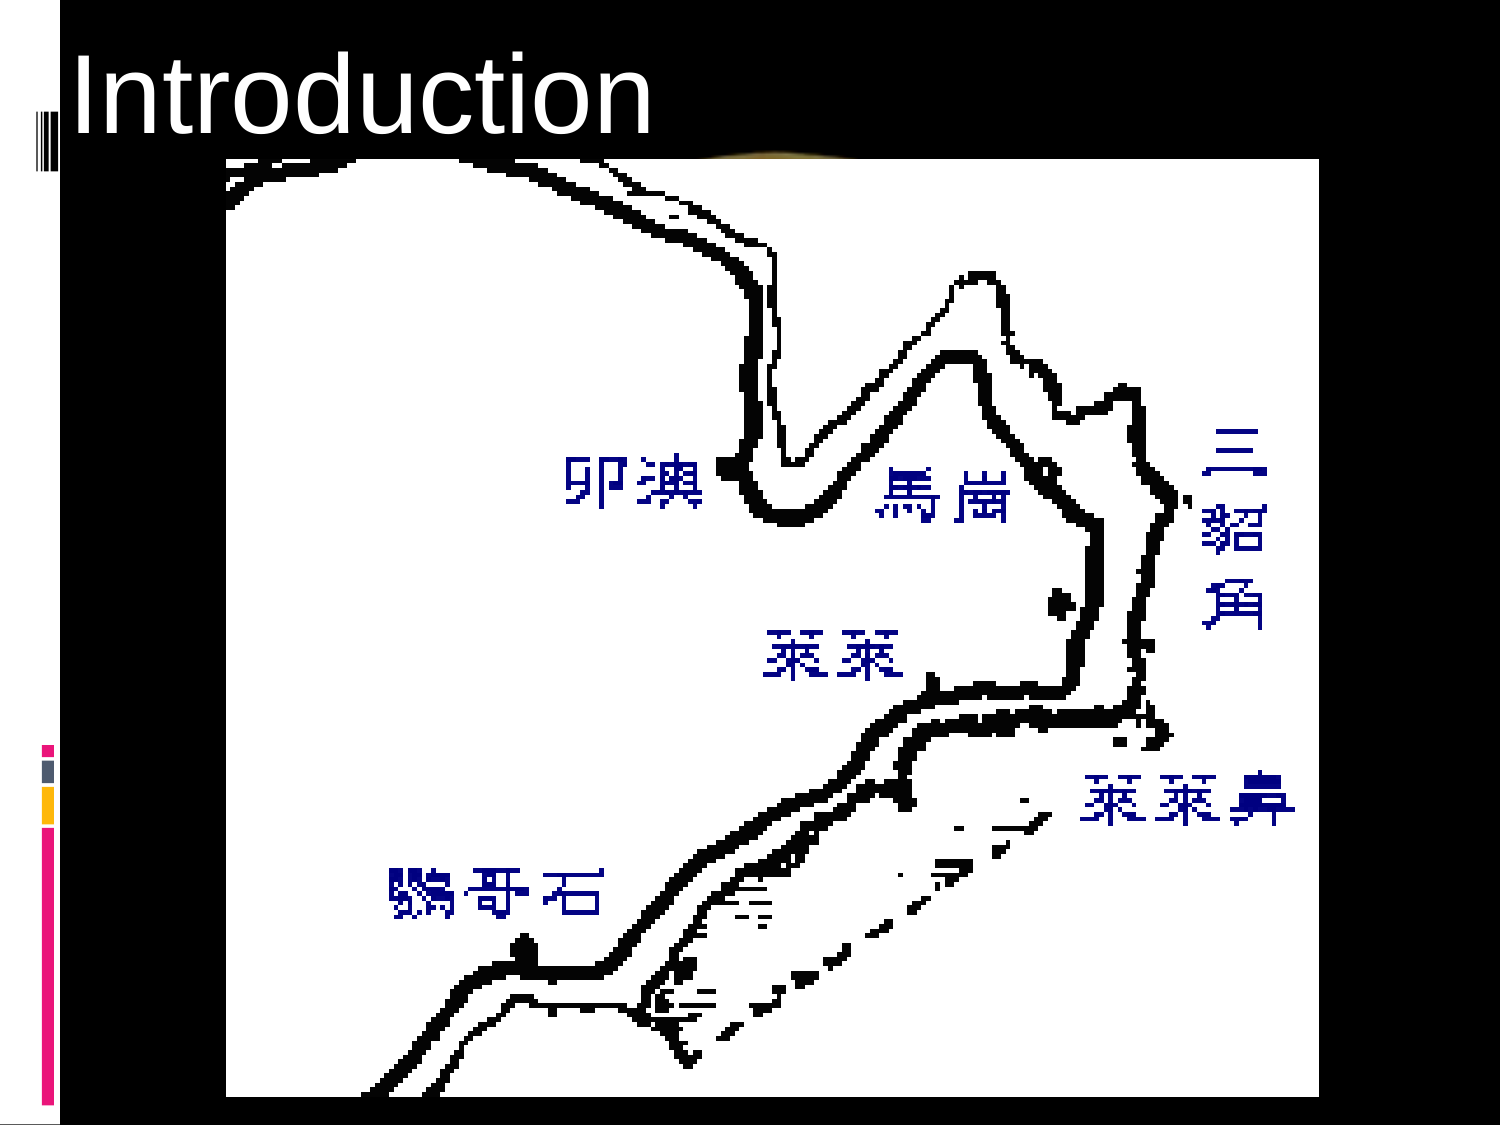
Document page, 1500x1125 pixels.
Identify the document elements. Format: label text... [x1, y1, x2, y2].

text_box Introduction [53, 13, 671, 164]
picture [226, 149, 1319, 1097]
